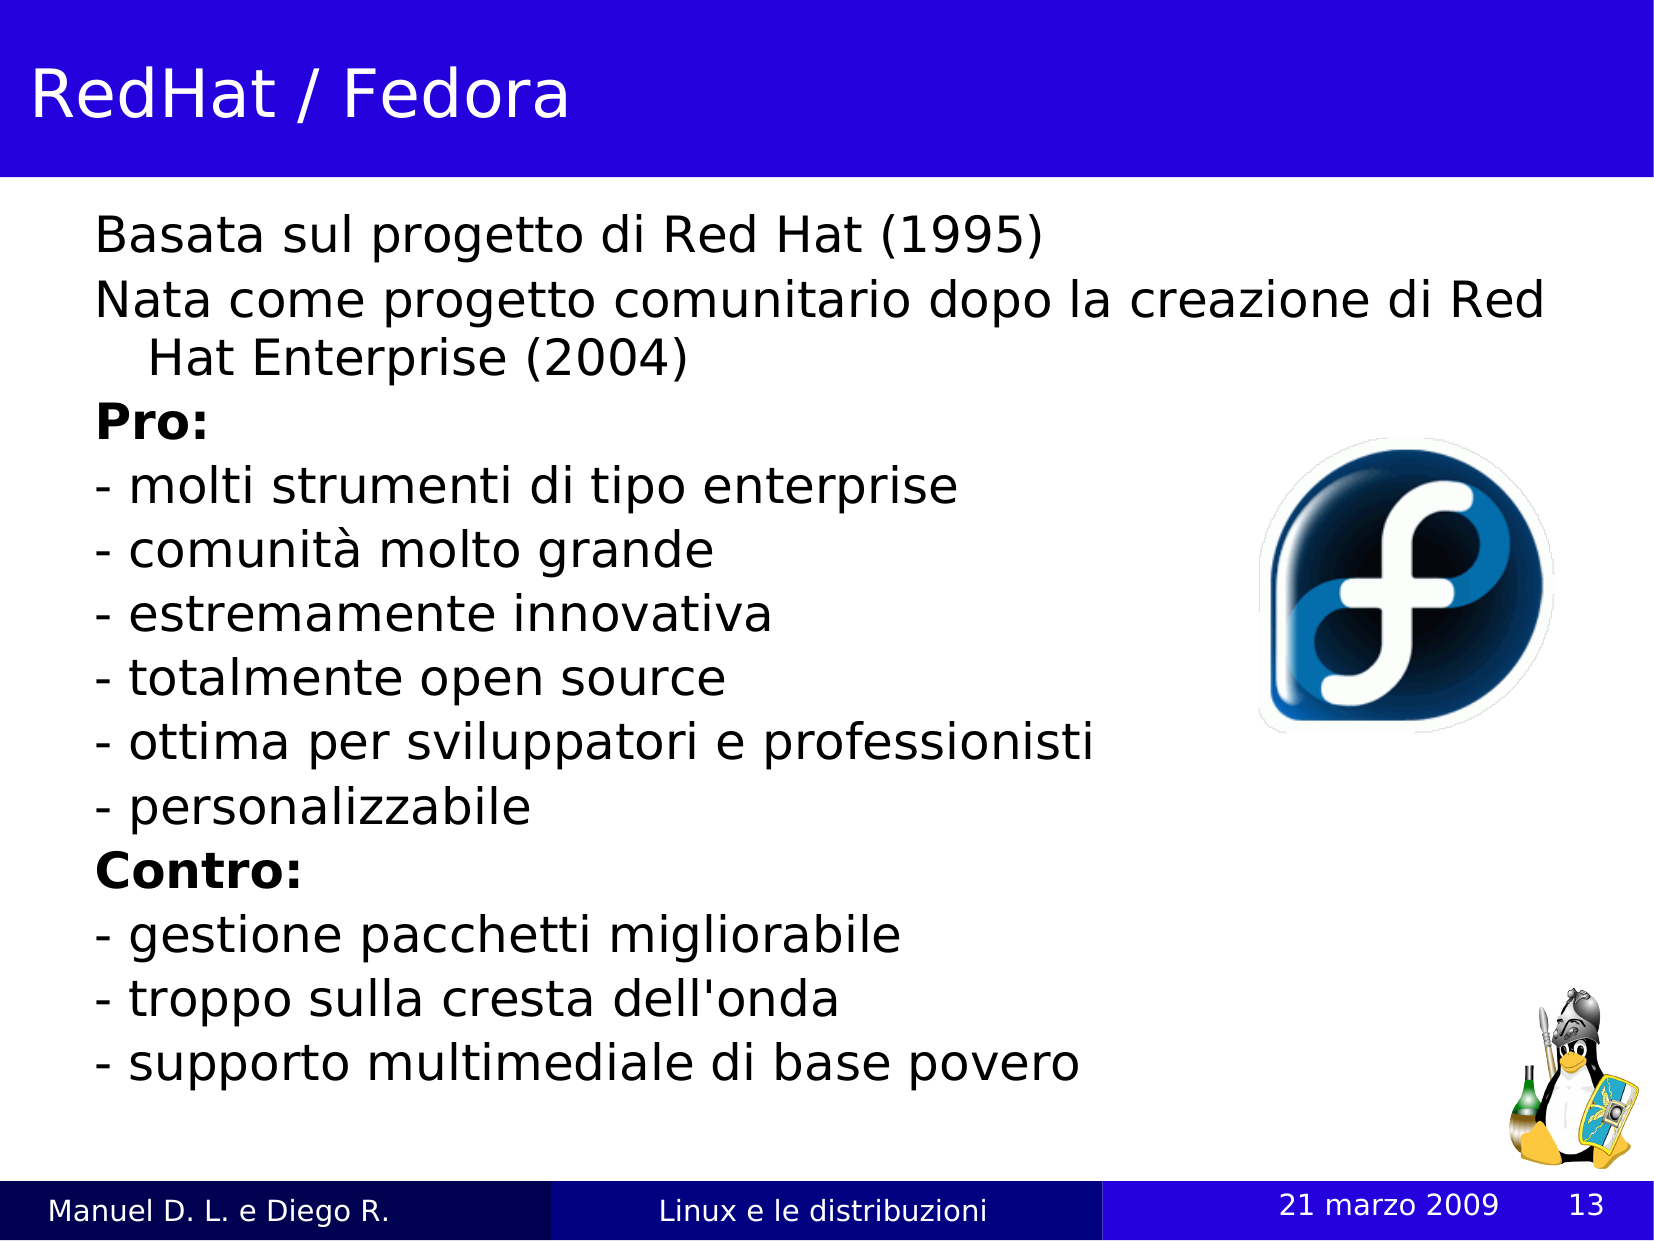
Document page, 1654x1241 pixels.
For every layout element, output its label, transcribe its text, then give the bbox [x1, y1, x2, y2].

list Basata sul progetto di Red Hat (1995) Nata come progetto comunitario dopo la creazione di Red Hat Enterprise (2004) Pro: - molti strumenti di tipo enterprise - comunità molto grande - estremamente innovativa - totalmente open source - ottima per sviluppatori e professionisti - personalizzabile Contro: - gestione pacchetti migliorabile - troppo sulla cresta dell'onda - supporto multimediale di base povero [76, 206, 1565, 1157]
picture [1509, 988, 1639, 1169]
picture [1258, 437, 1555, 734]
title RedHat / Fedora [29, 0, 1518, 198]
